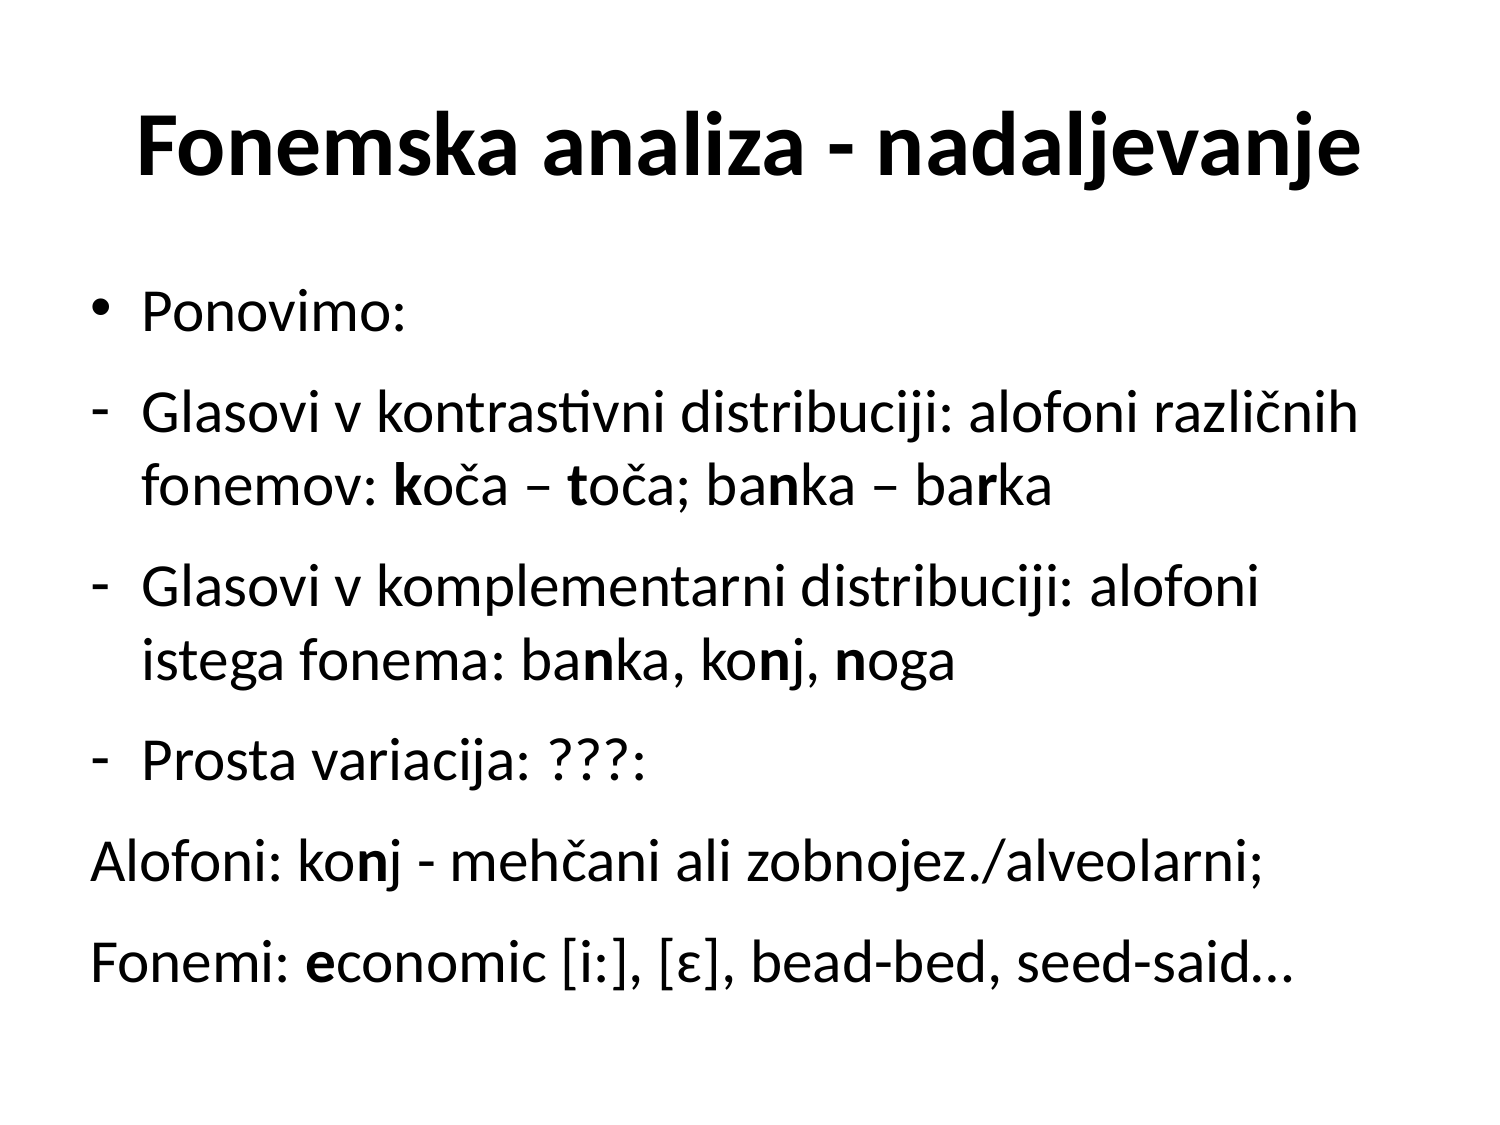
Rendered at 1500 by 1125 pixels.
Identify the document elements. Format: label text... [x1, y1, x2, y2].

title Fonemska analiza - nadaljevanje [75, 45, 1425, 233]
list Ponovimo: Glasovi v kontrastivni distribuciji: alofoni različnih fonemov: koča – toča; banka – barka Glasovi v komplementarni distribuciji: alofoni istega fonema: banka, konj, noga Prosta variacija: ???: Alofoni: konj - mehčani ali zobnojez./alveolarni; Fonemi: economic [i:], [ɛ], bead-bed, seed-said… [75, 262, 1425, 1005]
